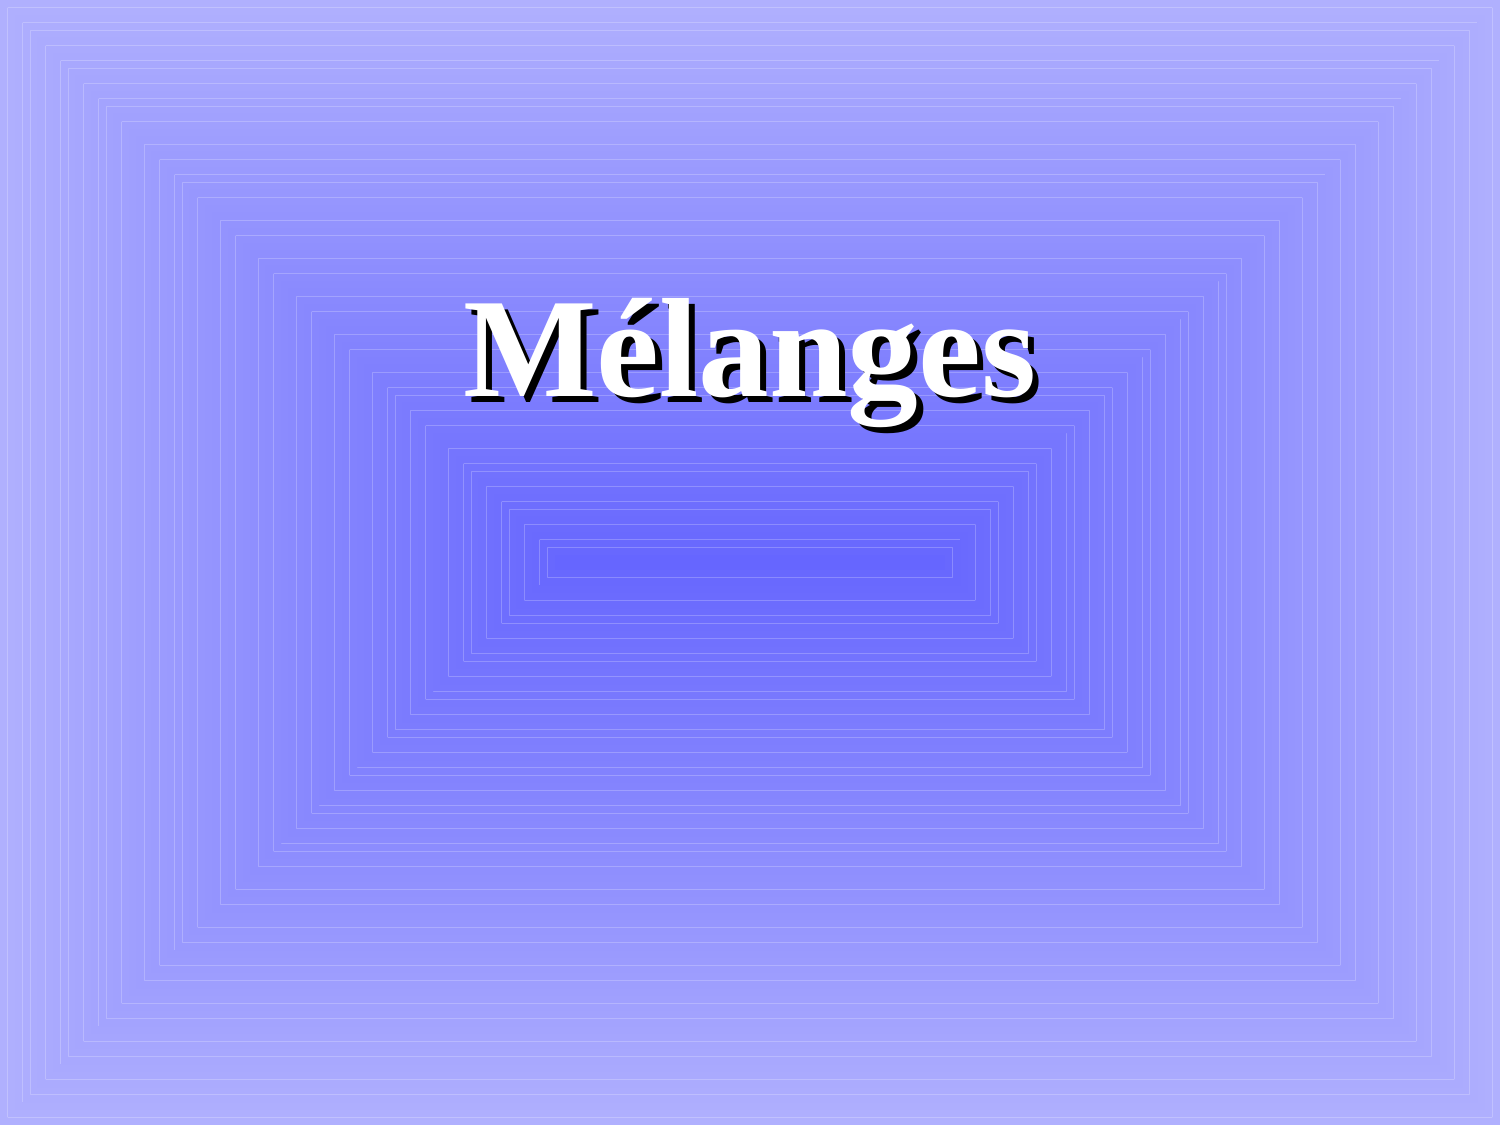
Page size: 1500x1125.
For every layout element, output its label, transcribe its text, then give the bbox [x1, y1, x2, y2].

title Mélanges [62, 174, 1438, 463]
